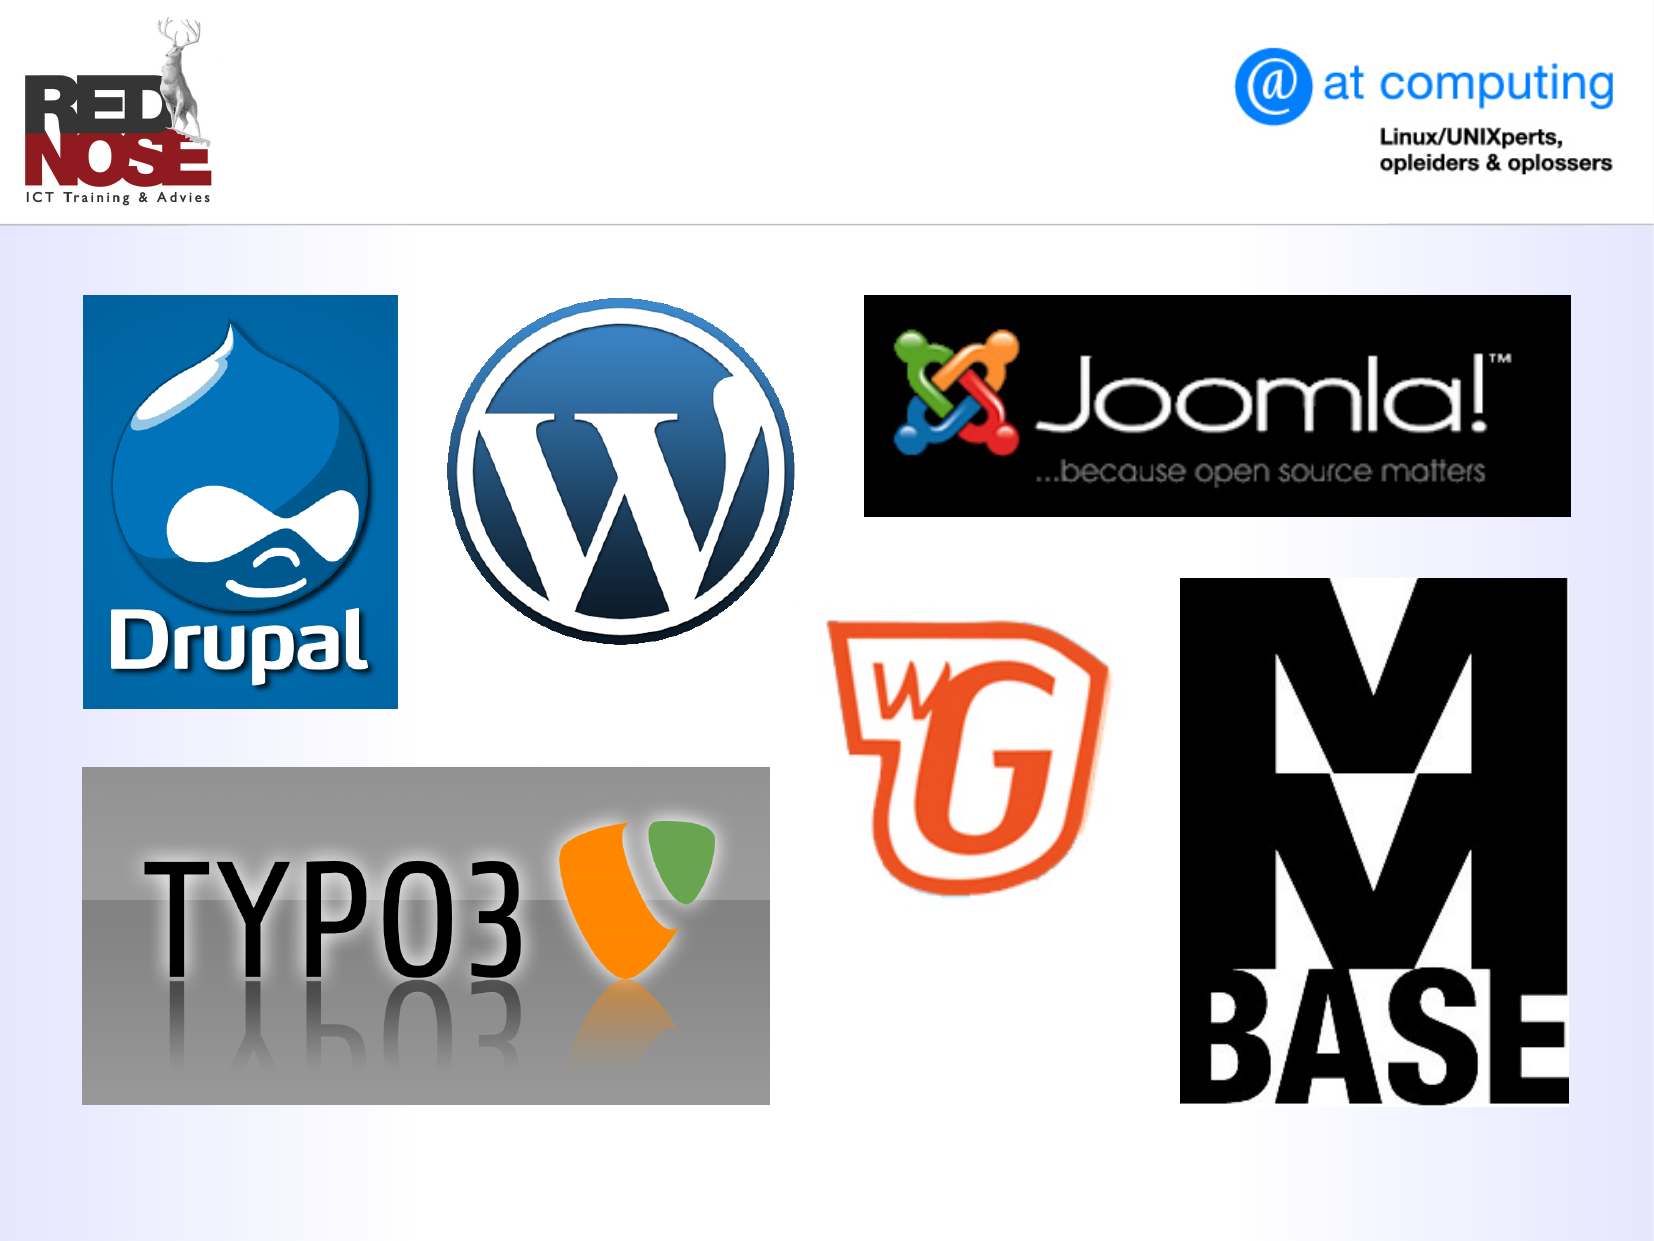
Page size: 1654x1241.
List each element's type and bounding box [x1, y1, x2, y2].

picture [864, 295, 1571, 517]
picture [1180, 578, 1569, 1107]
picture [83, 295, 398, 709]
picture [1224, 41, 1642, 189]
picture [82, 767, 770, 1105]
picture [17, 11, 219, 208]
picture [430, 283, 1140, 925]
